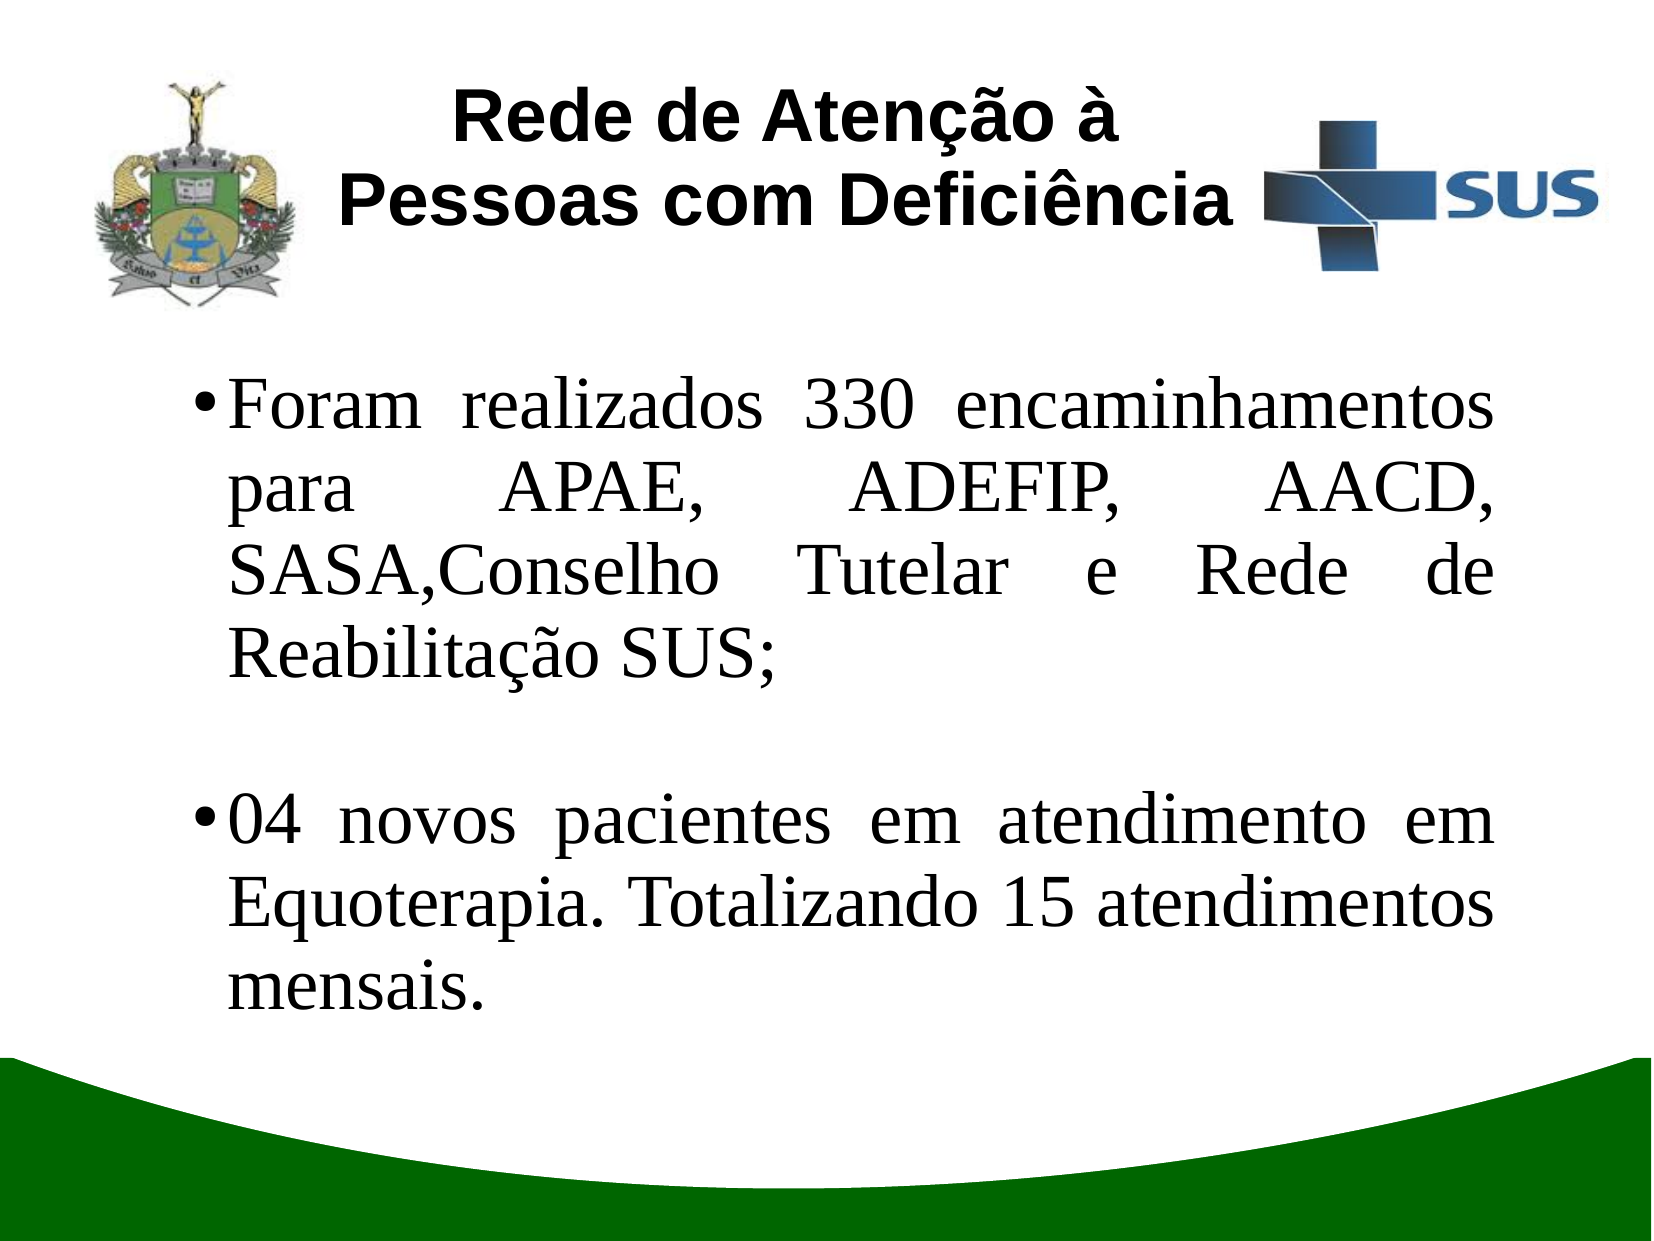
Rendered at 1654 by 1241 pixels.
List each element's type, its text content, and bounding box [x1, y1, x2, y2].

picture [81, 70, 308, 328]
picture [1264, 120, 1610, 272]
text_box [0, 1052, 1652, 1241]
text_box Rede de Atenção à Pessoas com Deficiência [307, 66, 1264, 308]
text_box Foram realizados 330 encaminhamentos para APAE, ADEFIP, AACD, SASA,Conselho Tutelar e Rede de Reabilitação SUS; 04 novos pacientes em atendimento em Equoterapia. Totalizando 15 atendimentos mensais. [177, 354, 1512, 1033]
